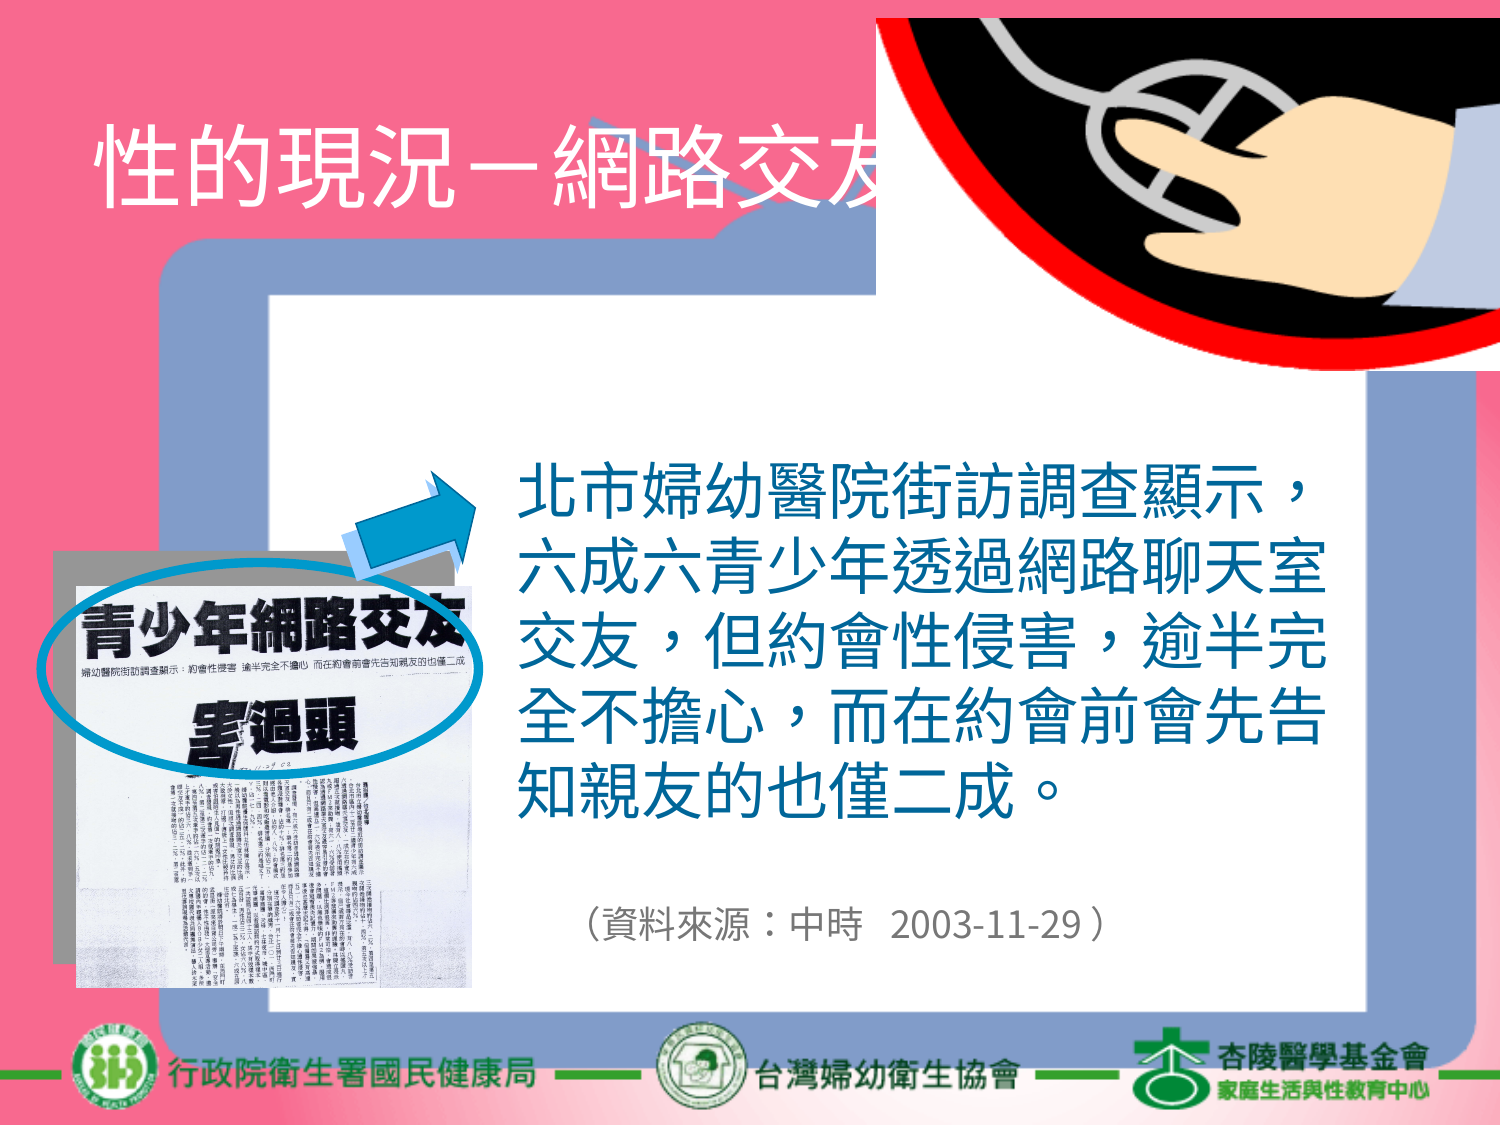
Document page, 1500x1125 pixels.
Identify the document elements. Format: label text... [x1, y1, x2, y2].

text_box 北市婦幼醫院街訪調查顯示，六成六青少年透過網路聊天室交友，但約會性侵害，逾半完全不擔心，而在約會前會先告知親友的也僅二成。 [501, 444, 1365, 835]
text_box 性的現況－網路交友 [859, 146, 876, 158]
text_box 性的現況－網路交友 [76, 101, 876, 228]
text_box [53, 619, 76, 719]
picture [0, 0, 1500, 1125]
text_box [53, 713, 76, 965]
text_box [53, 472, 476, 625]
text_box （資料來源：中時 2003-11-29） [549, 893, 1152, 954]
text_box 性的現況－網路交友 [861, 165, 876, 185]
